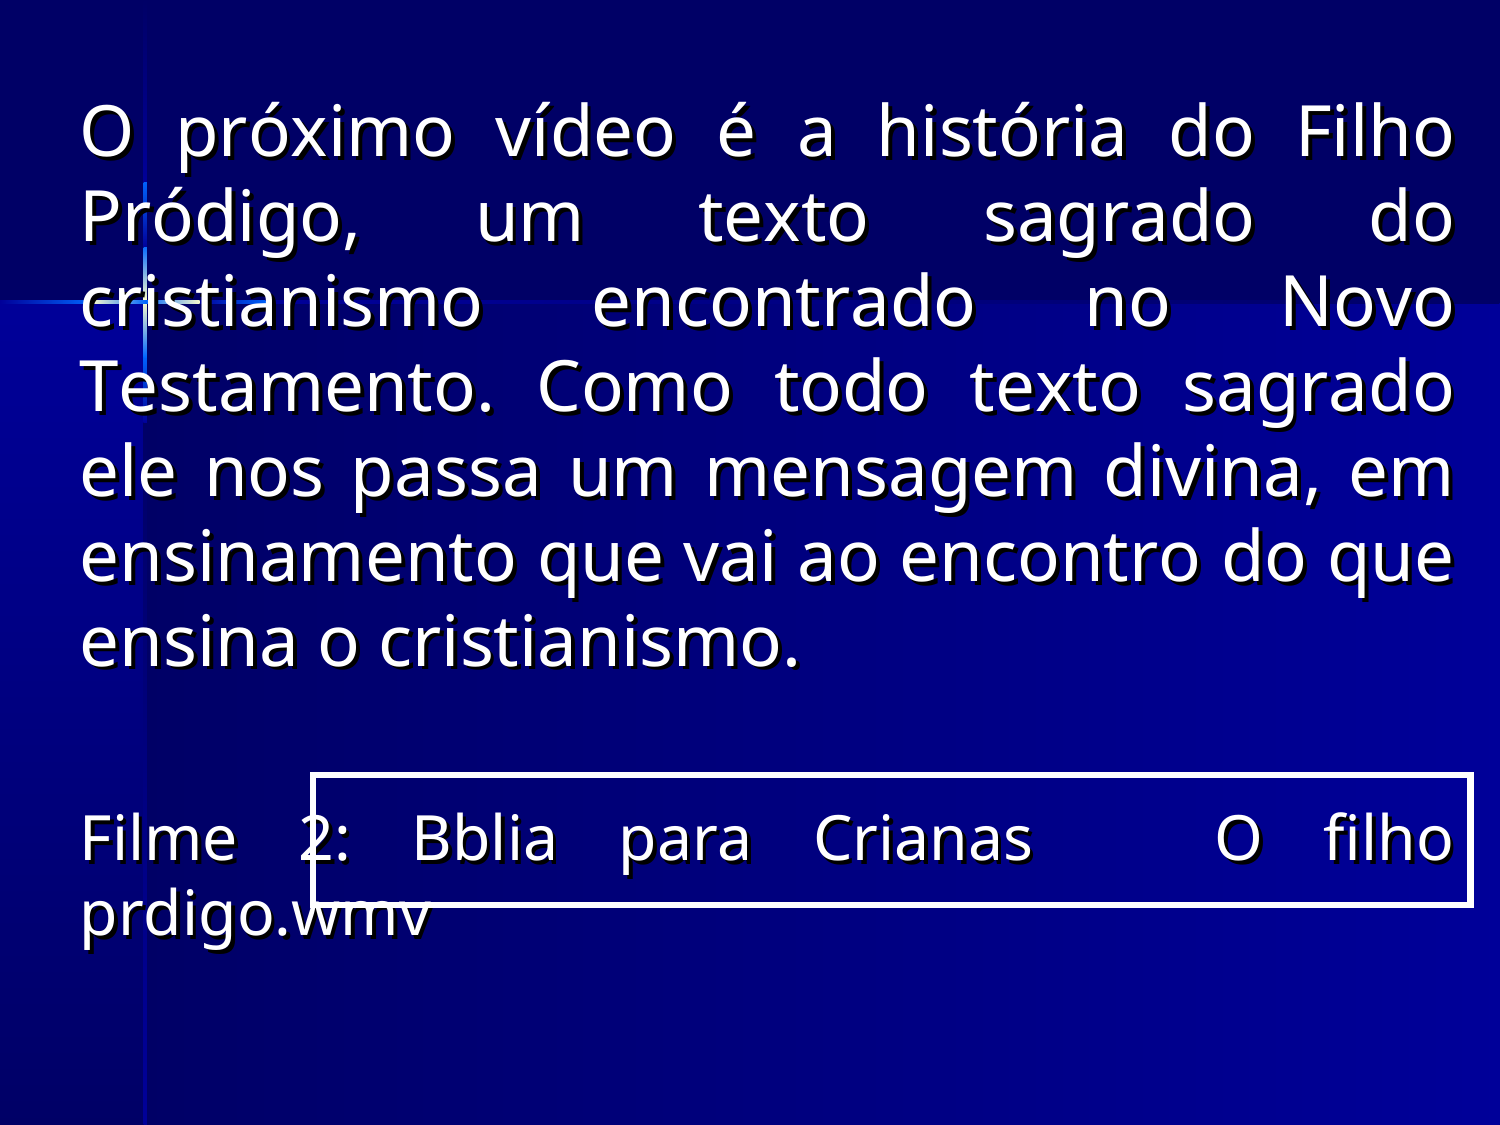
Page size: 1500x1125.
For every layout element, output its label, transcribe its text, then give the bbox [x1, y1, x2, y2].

text_box O próximo vídeo é a história do Filho Pródigo, um texto sagrado do cristianismo encontrado no Novo Testamento. Como todo texto sagrado ele nos passa um mensagem divina, em ensinamento que vai ao encontro do que ensina o cristianismo. Filme 2: Bblia para Crianas O filho prdigo.wmv [64, 78, 1472, 1087]
text_box O próximo vídeo é a história do Filho Pródigo, um texto sagrado do cristianismo encontrado no Novo Testamento. Como todo texto sagrado ele nos passa um mensagem divina, em ensinamento que vai ao encontro do que ensina o cristianismo. Filme 2: Bblia para Crianas O filho prdigo.wmv [316, 778, 1467, 902]
